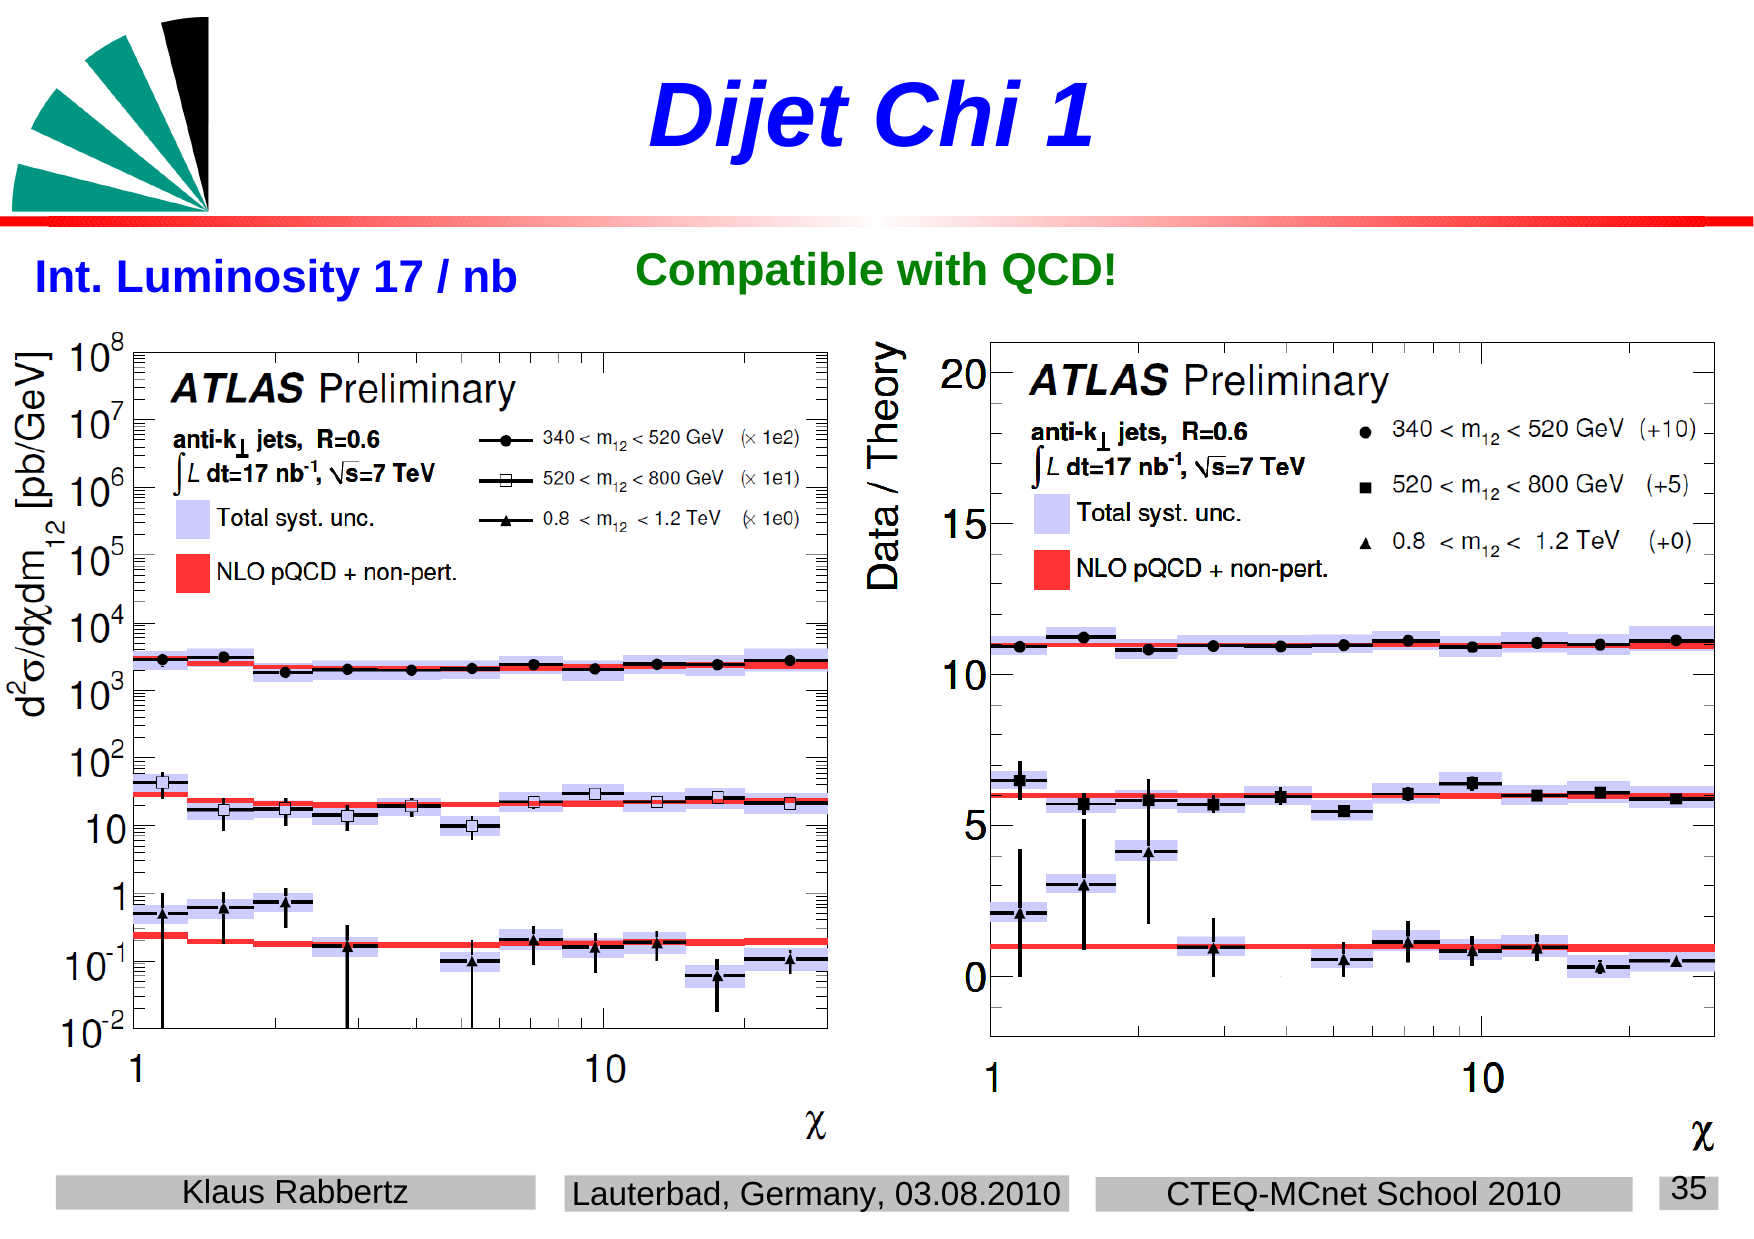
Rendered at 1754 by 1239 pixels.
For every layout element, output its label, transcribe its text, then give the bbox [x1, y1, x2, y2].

text_box Compatible with QCD! [623, 237, 1131, 302]
picture [12, 17, 209, 214]
title Dijet Chi 1 [220, 16, 1525, 213]
picture [6, 321, 840, 1151]
picture [859, 333, 1732, 1167]
text_box Int. Luminosity 17 / nb [22, 244, 530, 310]
